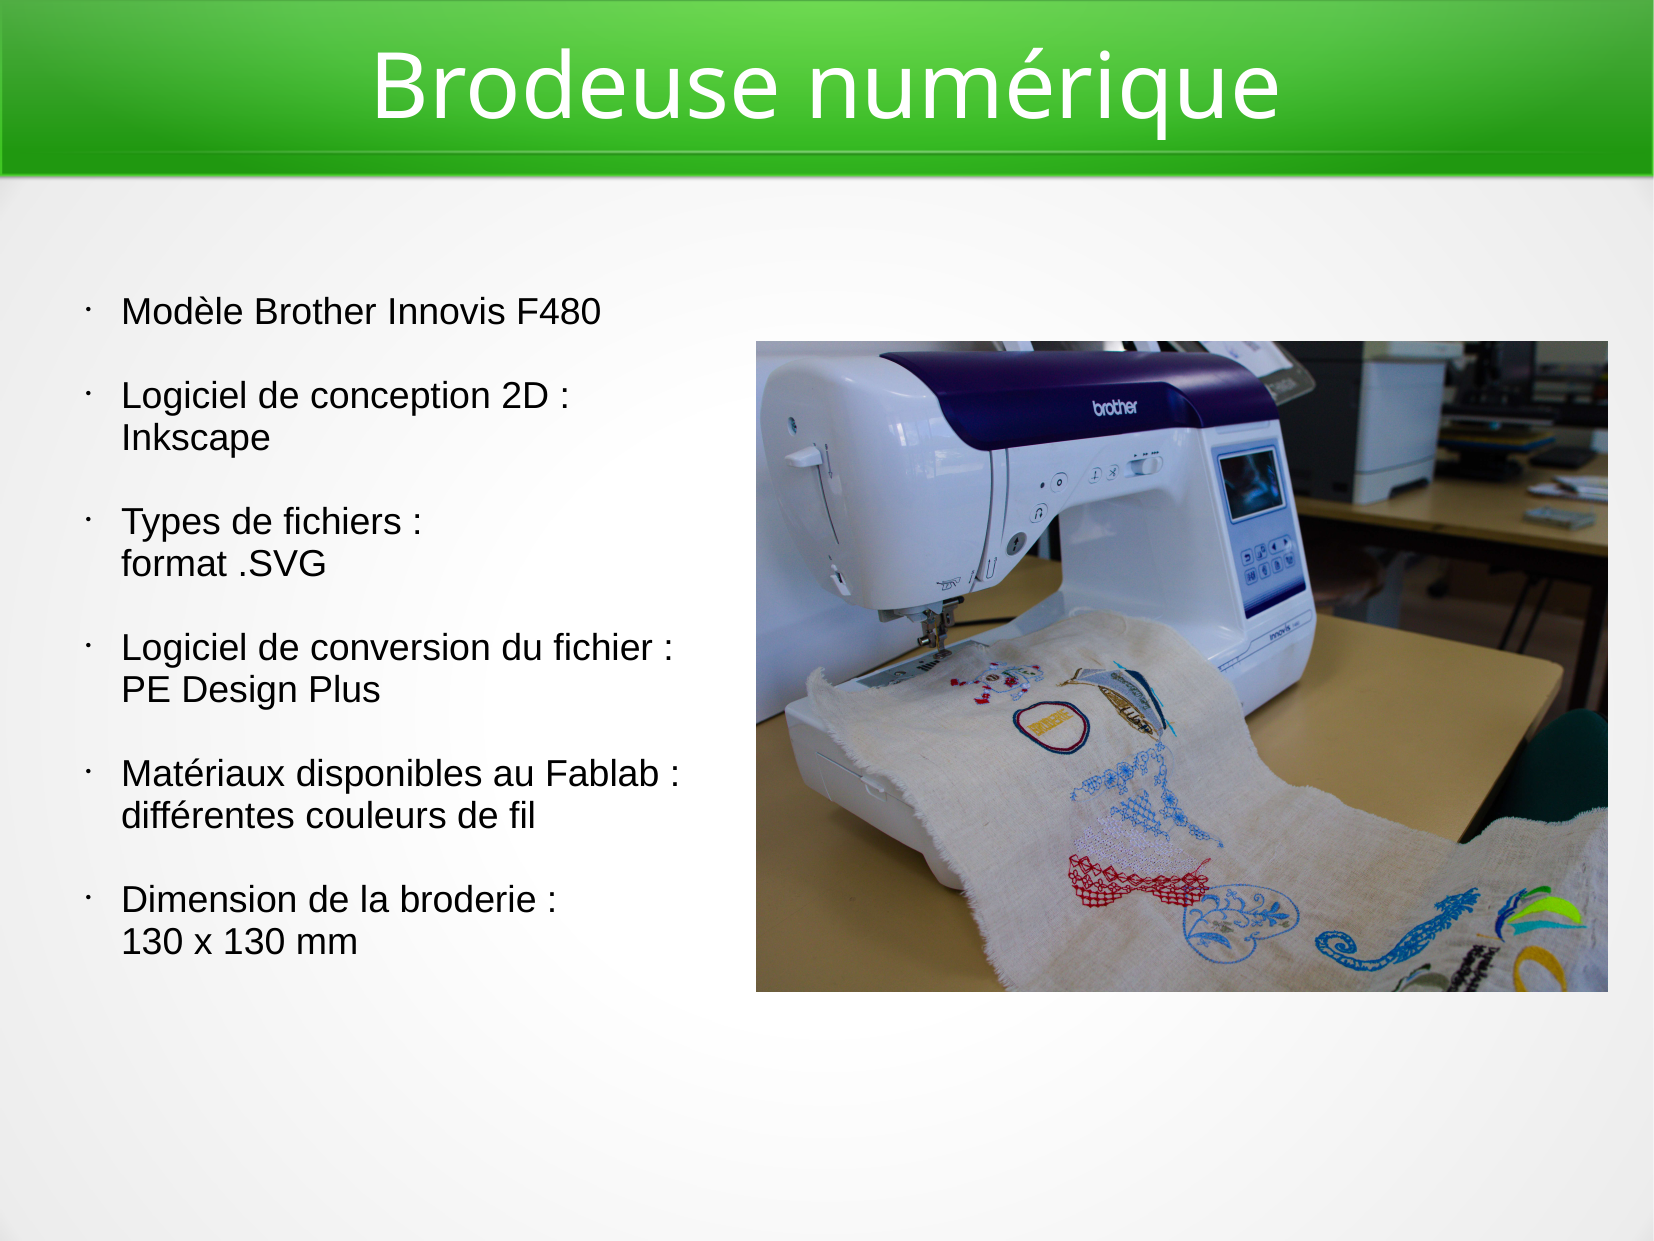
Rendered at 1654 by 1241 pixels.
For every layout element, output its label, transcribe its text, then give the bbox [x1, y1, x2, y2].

title Brodeuse numérique [82, 11, 1571, 154]
picture [0, 0, 1654, 1241]
text_box Modèle Brother Innovis F480 Logiciel de conception 2D : Inkscape Types de fichiers : format .SVG Logiciel de conversion du fichier : PE Design Plus Matériaux disponibles au Fablab : différentes couleurs de fil Dimension de la broderie : 130 x 130 mm [70, 283, 768, 1111]
